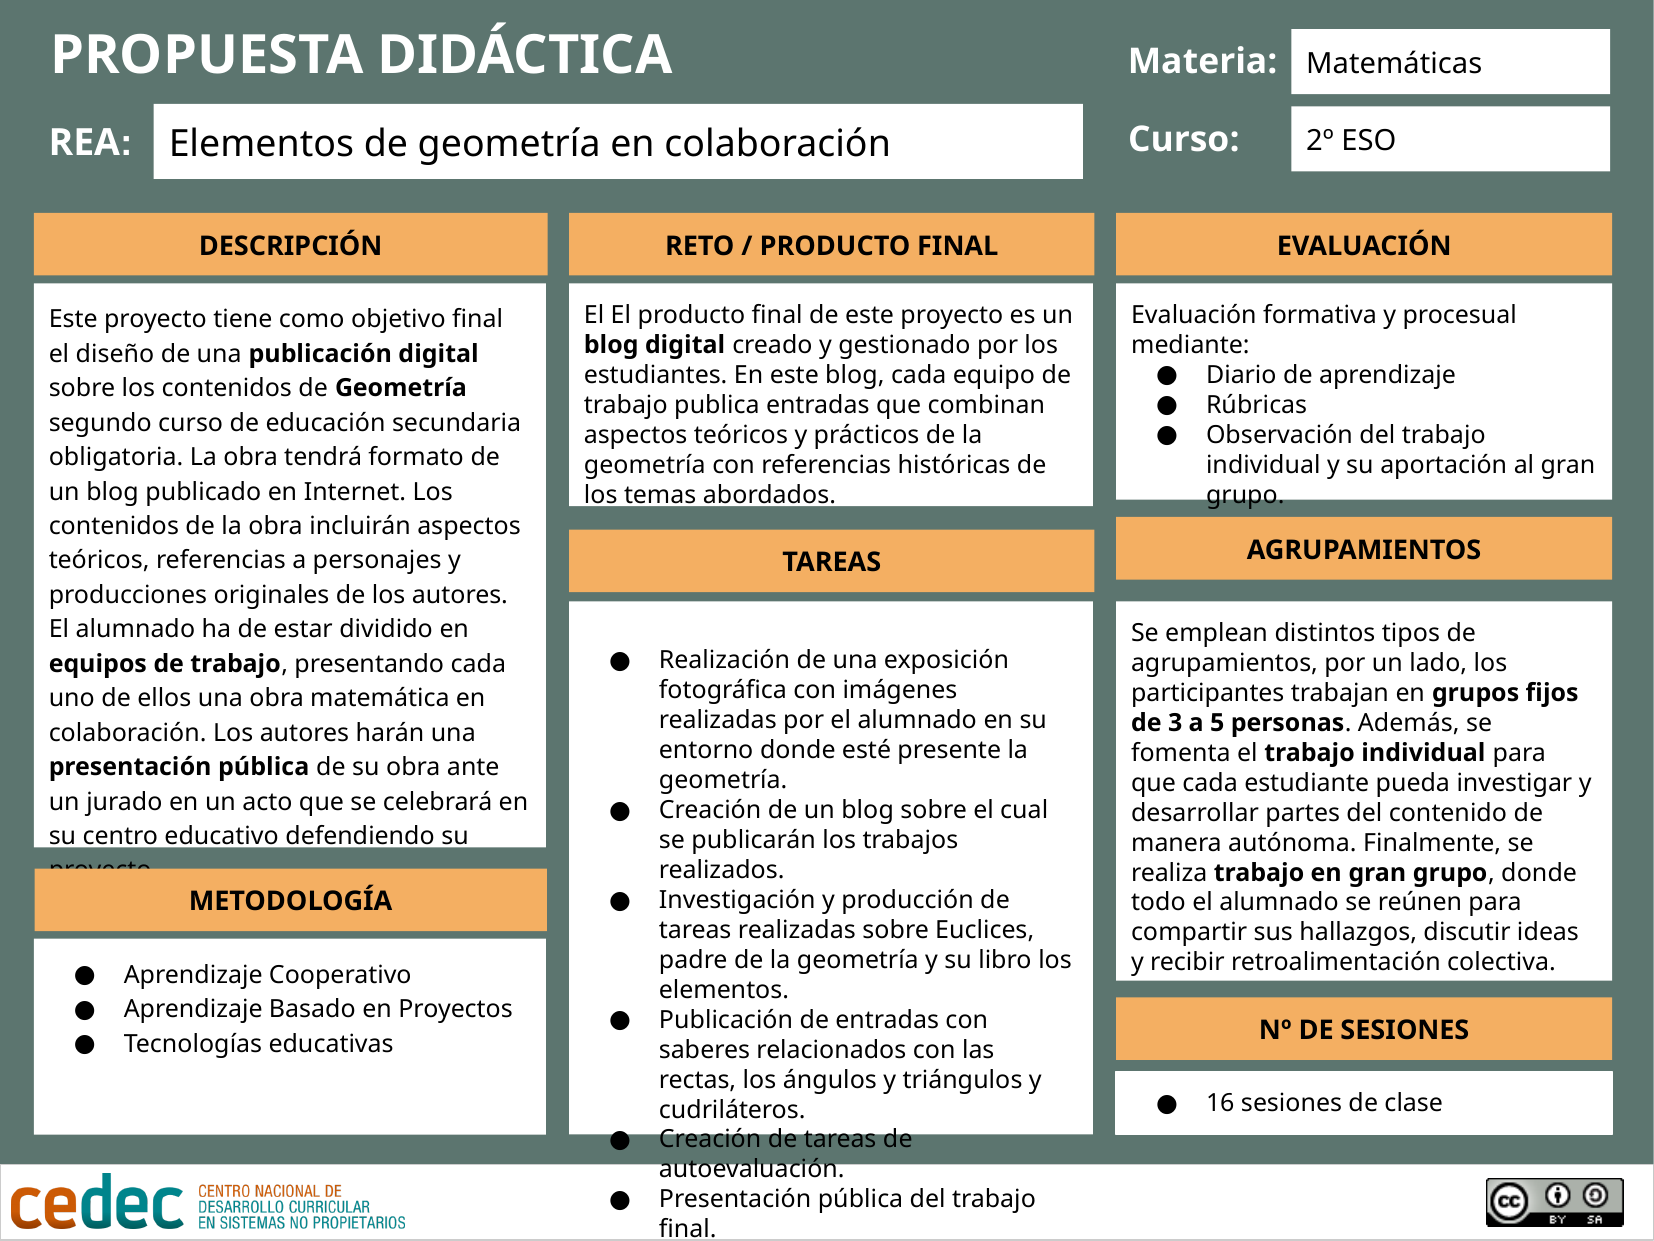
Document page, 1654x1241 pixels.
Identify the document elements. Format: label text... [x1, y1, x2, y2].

text_box Matemáticas [1291, 29, 1611, 95]
text_box [701, 1165, 708, 1175]
text_box TAREAS [569, 529, 1095, 593]
text_box REA: [33, 110, 153, 174]
text_box Materia: [1113, 30, 1291, 94]
text_box EVALUACIÓN [1116, 212, 1613, 276]
text_box 2º ESO [1291, 106, 1611, 172]
text_box [0, 1164, 1654, 1241]
text_box Aprendizaje Cooperativo Aprendizaje Basado en Proyectos Tecnologías educativas [33, 938, 546, 1135]
text_box Nº DE SESIONES [1116, 997, 1613, 1060]
text_box RETO / PRODUCTO FINAL [569, 212, 1095, 276]
text_box Curso: [1113, 109, 1303, 173]
text_box Evaluación formativa y procesual mediante: Diario de aprendizaje Rúbricas Observación del trabajo individual y su aportación al gran grupo. [1116, 283, 1613, 500]
text_box [763, 1164, 770, 1175]
text_box Realización de una exposición fotográfica con imágenes realizadas por el alumnado en su entorno donde esté presente la geometría. Creación de un blog sobre el cual se publicarán los trabajos realizados. Investigación y producción de tareas realizadas sobre Euclices, padre de la geometría y su libro los elementos. Publicación de entradas con saberes relacionados con las rectas, los ángulos y triángulos y cudriláteros. Creación de tareas de autoevaluación. Presentación pública del trabajo final. [569, 601, 1093, 1135]
picture [1486, 1178, 1624, 1227]
text_box Se emplean distintos tipos de agrupamientos, por un lado, los participantes trabajan en grupos fijos de 3 a 5 personas. Además, se fomenta el trabajo individual para que cada estudiante pueda investigar y desarrollar partes del contenido de manera autónoma. Finalmente, se realiza trabajo en gran grupo, donde todo el alumnado se reúnen para compartir sus hallazgos, discutir ideas y recibir retroalimentación colectiva. [1116, 601, 1613, 981]
text_box Elementos de geometría en colaboración [153, 103, 1083, 179]
text_box [676, 1164, 683, 1175]
text_box Este proyecto tiene como objetivo final el diseño de una publicación digital sobre los contenidos de Geometría segundo curso de educación secundaria obligatoria. La obra tendrá formato de un blog publicado en Internet. Los contenidos de la obra incluirán aspectos teóricos, referencias a personajes y producciones originales de los autores. El alumnado ha de estar dividido en equipos de trabajo, presentando cada uno de ellos una obra matemática en colaboración. Los autores harán una presentación pública de su obra ante un jurado en un acto que se celebrará en su centro educativo defendiendo su proyecto. [33, 283, 546, 848]
text_box AGRUPAMIENTOS [1116, 516, 1613, 580]
picture [11, 1173, 405, 1229]
text_box DESCRIPCIÓN [33, 212, 548, 276]
text_box METODOLOGÍA [34, 868, 547, 932]
text_box [729, 1164, 736, 1174]
text_box 16 sesiones de clase [1116, 1071, 1613, 1135]
text_box [811, 1165, 818, 1175]
text_box El El producto final de este proyecto es un blog digital creado y gestionado por los estudiantes. En este blog, cada equipo de trabajo publica entradas que combinan aspectos teóricos y prácticos de la geometría con referencias históricas de los temas abordados. [569, 283, 1093, 507]
text_box PROPUESTA DIDÁCTICA [35, 11, 1028, 110]
